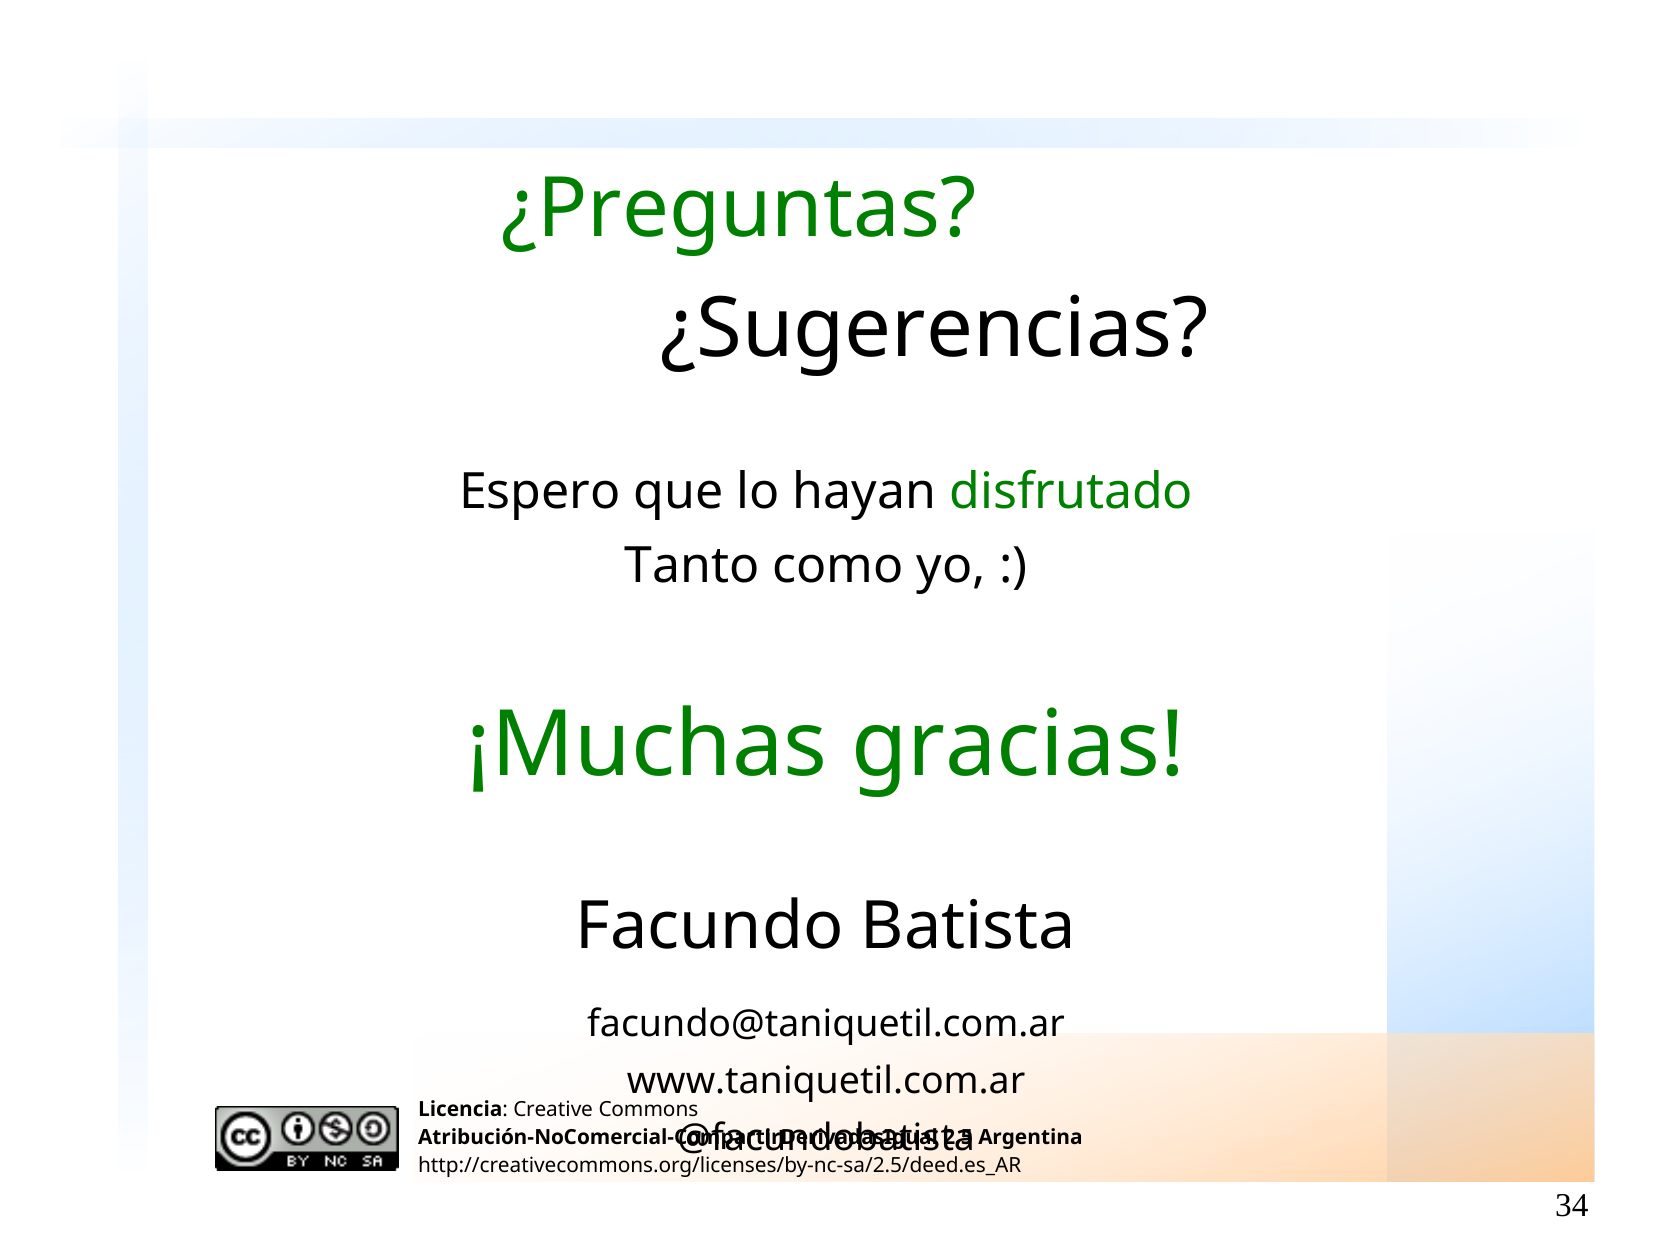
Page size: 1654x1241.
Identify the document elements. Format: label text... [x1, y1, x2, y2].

text_box Licencia: Creative Commons Atribución-NoComercial-CompartirDerivadasIgual 2.5 Argentina http://creativecommons.org/licenses/by-nc-sa/2.5/deed.es_AR [418, 1092, 1270, 1181]
text_box ¿Preguntas? ¿Sugerencias? Espero que lo hayan disfrutado Tanto como yo, :) ¡Muchas gracias! Facundo Batista facundo@taniquetil.com.ar www.taniquetil.com.ar @facundobatista [442, 147, 1447, 997]
picture [215, 1106, 399, 1171]
